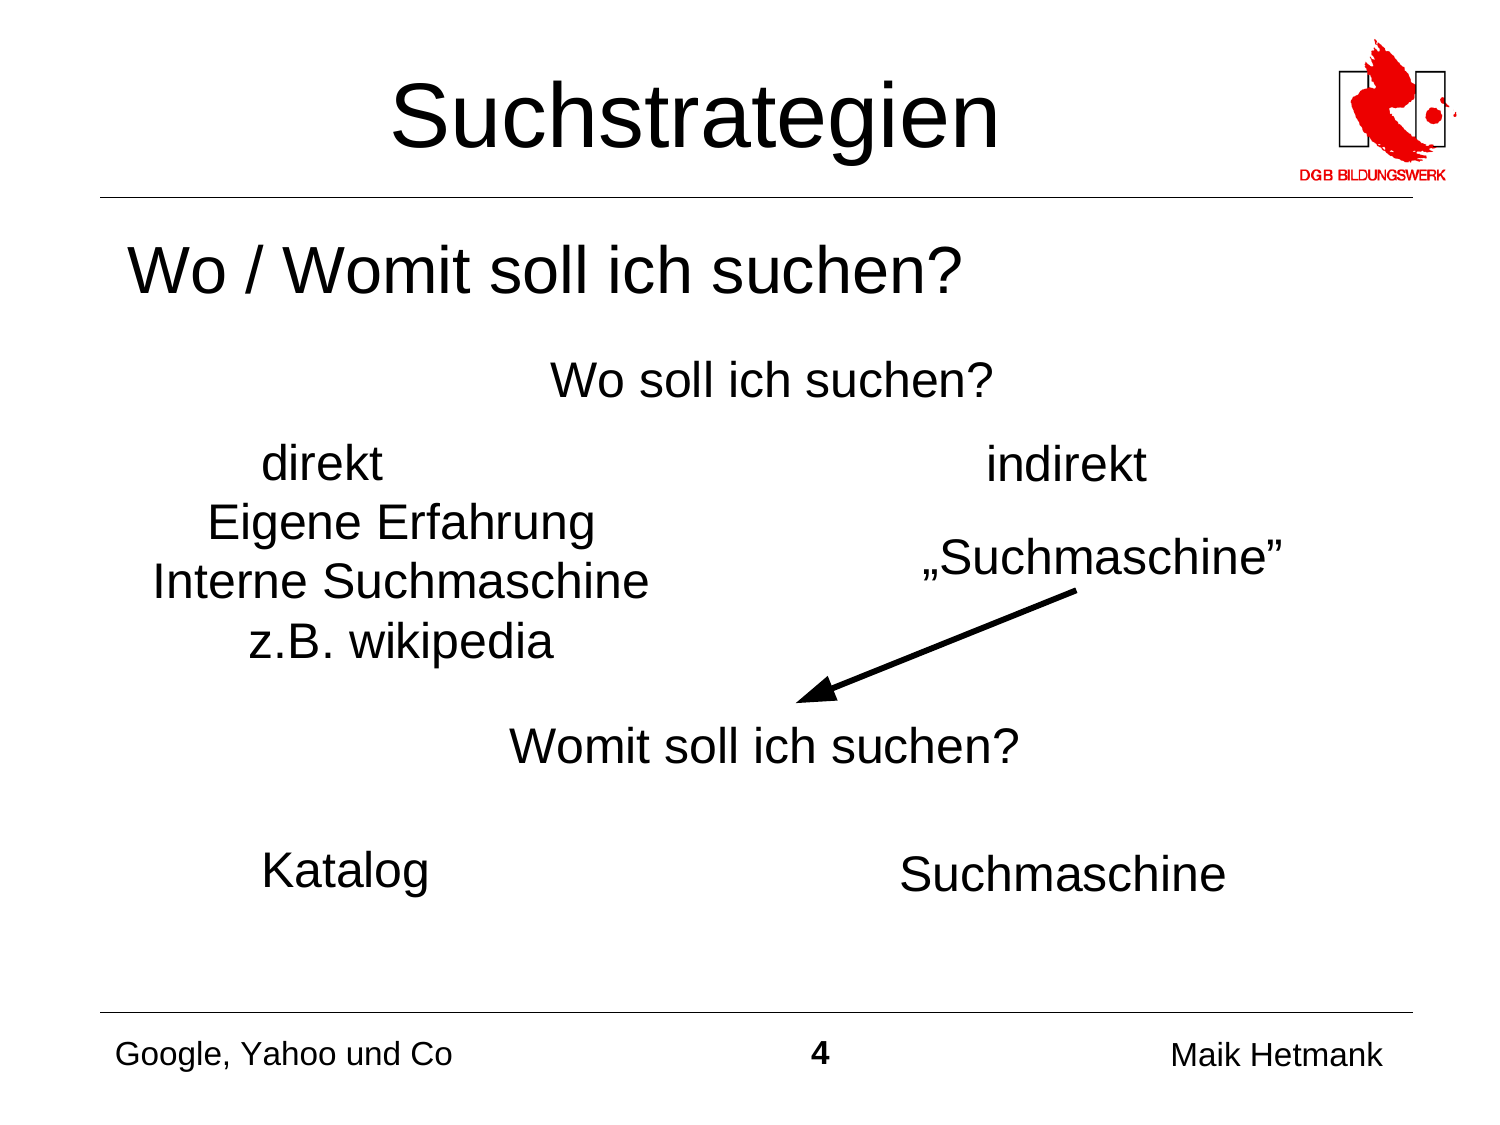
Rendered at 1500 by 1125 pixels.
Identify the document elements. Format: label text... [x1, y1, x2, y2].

title Suchstrategien [87, 49, 1305, 175]
list Wo / Womit soll ich suchen? [112, 224, 1426, 324]
text_box direkt [261, 431, 478, 490]
text_box Katalog [261, 838, 527, 911]
picture [1299, 37, 1457, 181]
text_box Wo soll ich suchen? [550, 348, 1079, 411]
text_box Womit soll ich suchen? [509, 714, 1038, 777]
text_box Eigene Erfahrung Interne Suchmaschine z.B. wikipedia [135, 490, 668, 666]
text_box Suchmaschine [899, 842, 1297, 915]
text_box indirekt [986, 432, 1229, 505]
text_box „Suchmaschine” [922, 525, 1329, 600]
